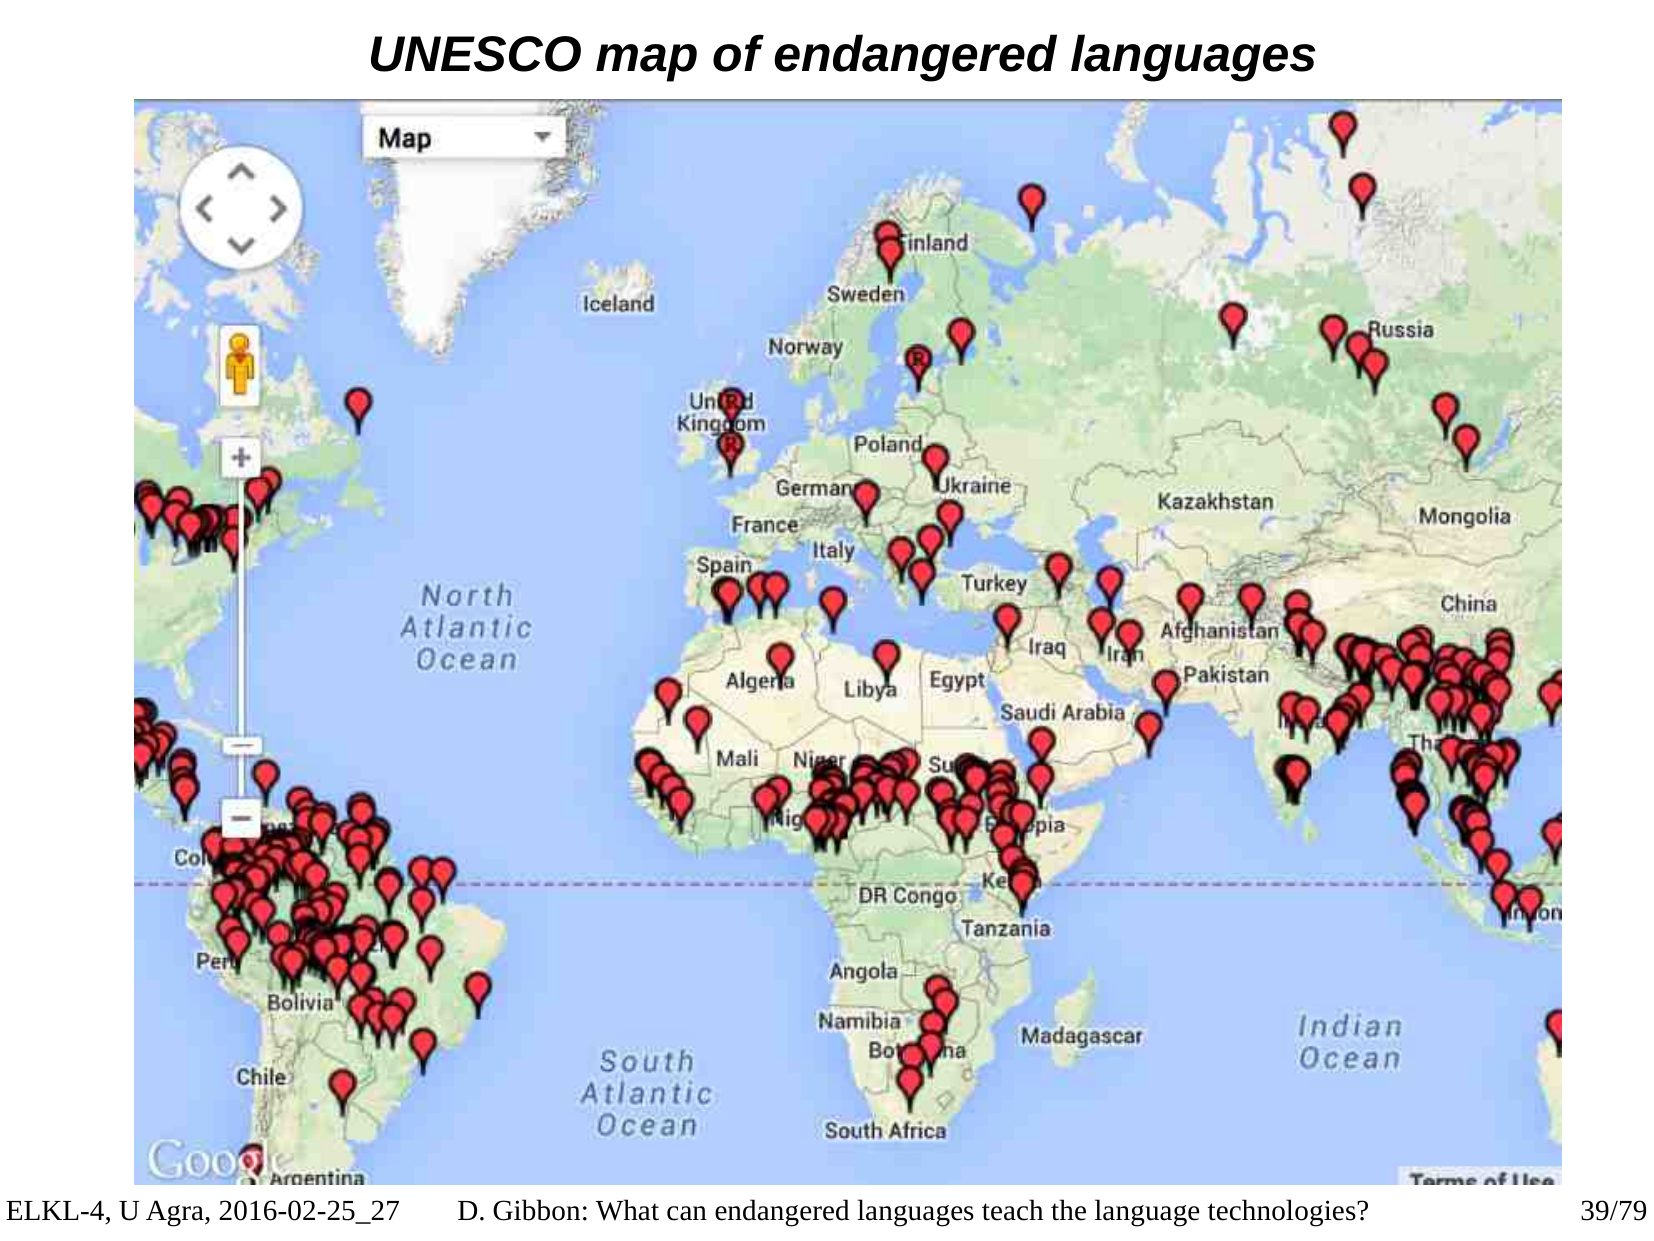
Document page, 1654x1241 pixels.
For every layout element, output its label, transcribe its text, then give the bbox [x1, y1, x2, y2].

picture [134, 99, 1562, 1186]
title UNESCO map of endangered languages [0, 2, 1654, 106]
